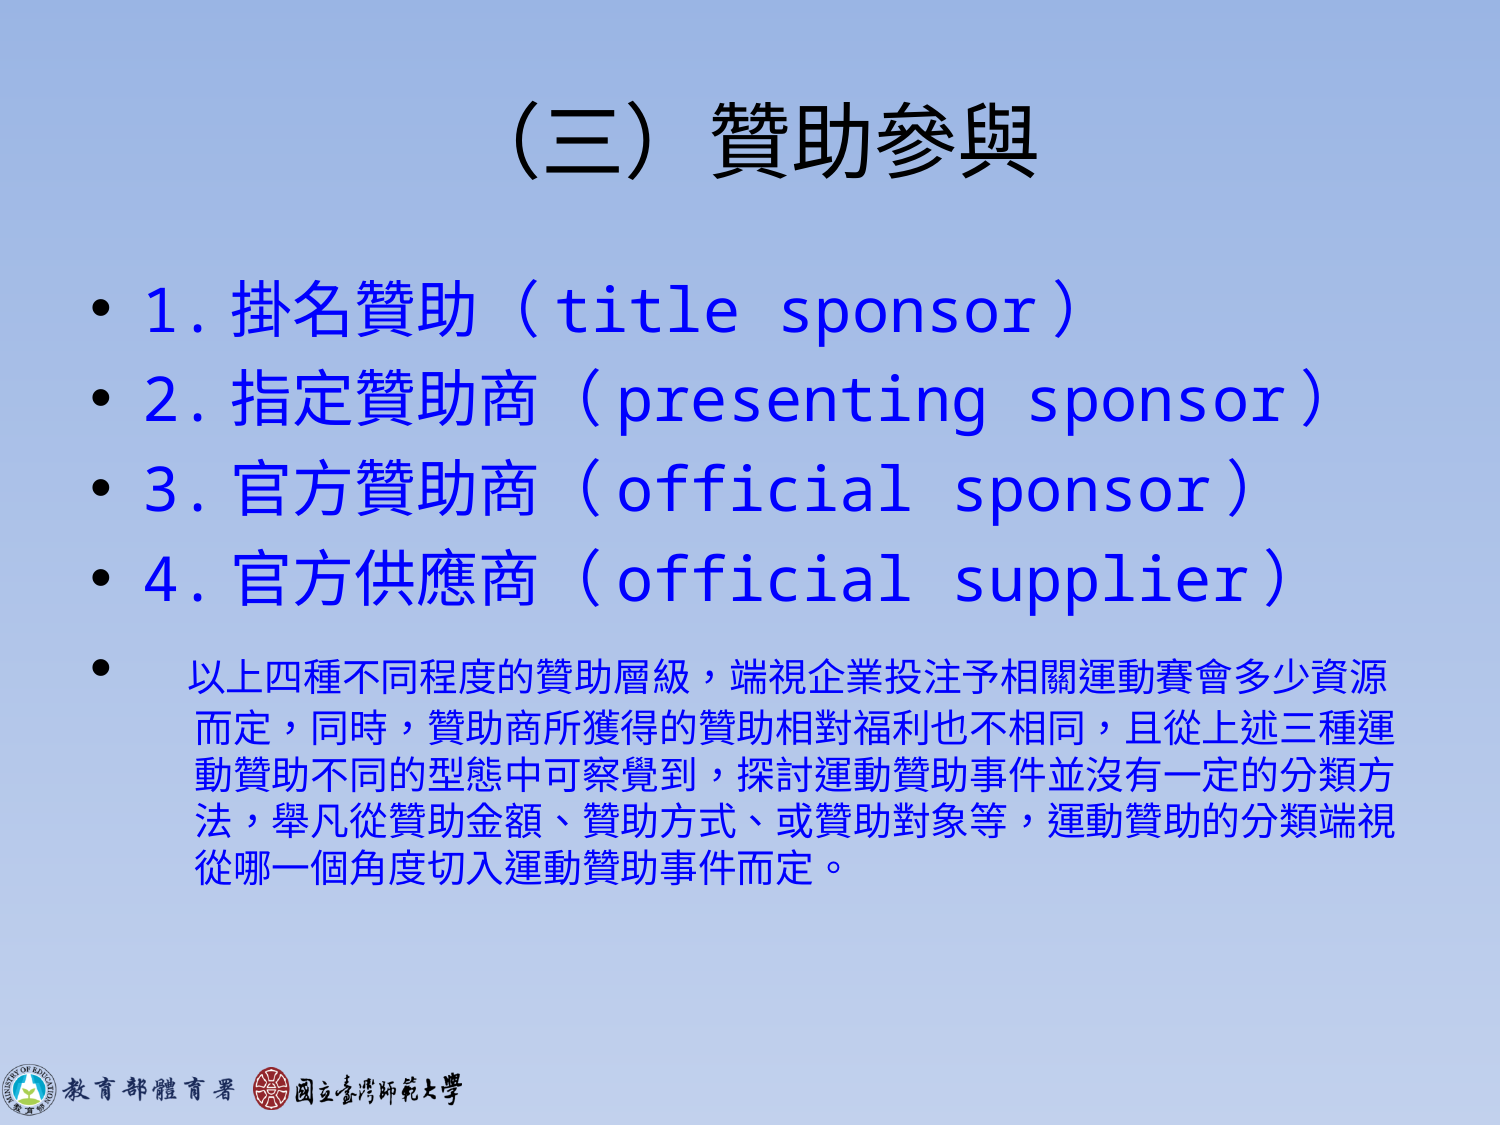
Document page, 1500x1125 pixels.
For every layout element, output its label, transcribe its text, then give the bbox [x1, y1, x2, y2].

title （三）贊助參與 [75, 45, 1426, 233]
list 1.掛名贊助（title sponsor） 2.指定贊助商（presenting sponsor） 3.官方贊助商（official sponsor） 4.官方供應商（official supplier） 以上四種不同程度的贊助層級，端視企業投注予相關運動賽會多少資源而定，同時，贊助商所獲得的贊助相對福利也不相同，且從上述三種運動贊助不同的型態中可察覺到，探討運動贊助事件並沒有一定的分類方法，舉凡從贊助金額、贊助方式、或贊助對象等，運動贊助的分類端視從哪一個角度切入運動贊助事件而定。 [75, 262, 1426, 1005]
